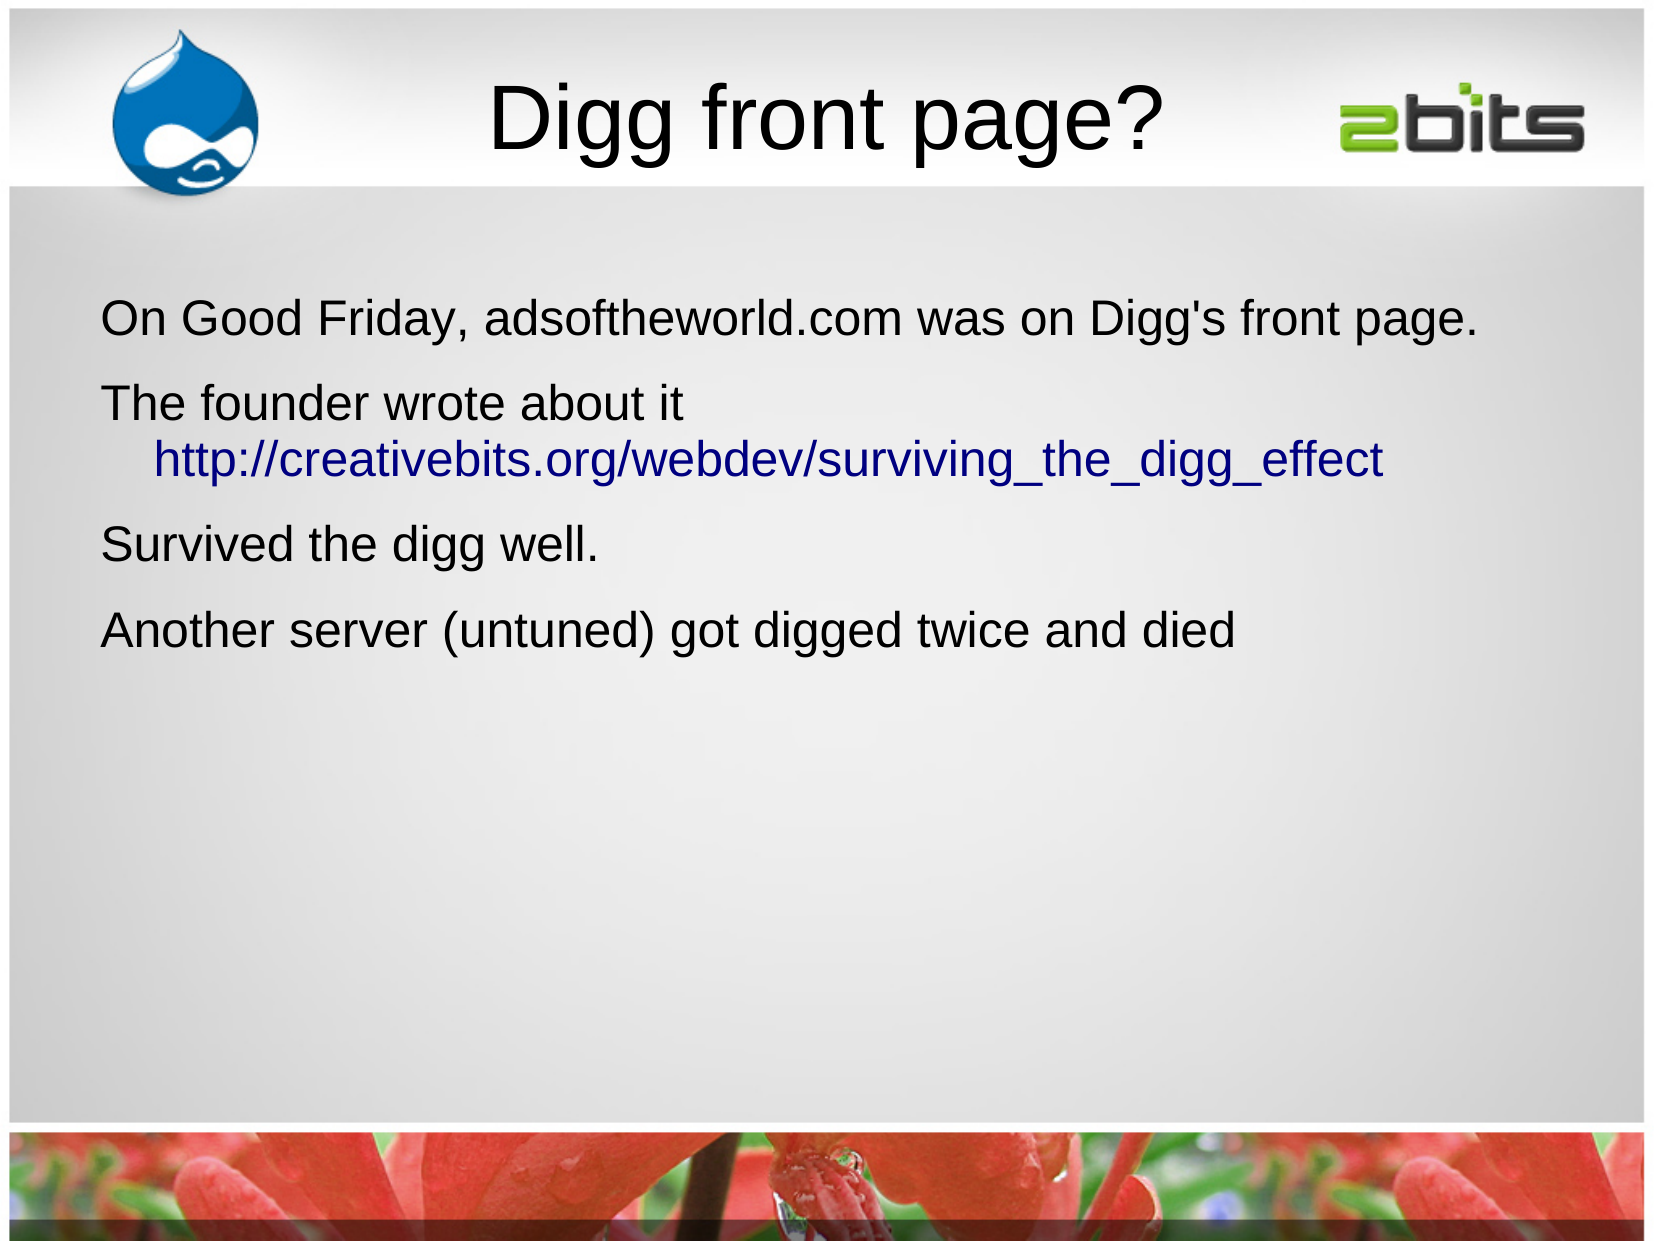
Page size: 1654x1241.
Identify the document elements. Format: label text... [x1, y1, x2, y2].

title Digg front page? [82, 21, 1571, 214]
list On Good Friday, adsoftheworld.com was on Digg's front page. The founder wrote about it http://creativebits.org/webdev/surviving_the_digg_effect Survived the digg well. Another server (untuned) got digged twice and died [82, 290, 1571, 1094]
picture [0, 0, 1654, 1241]
